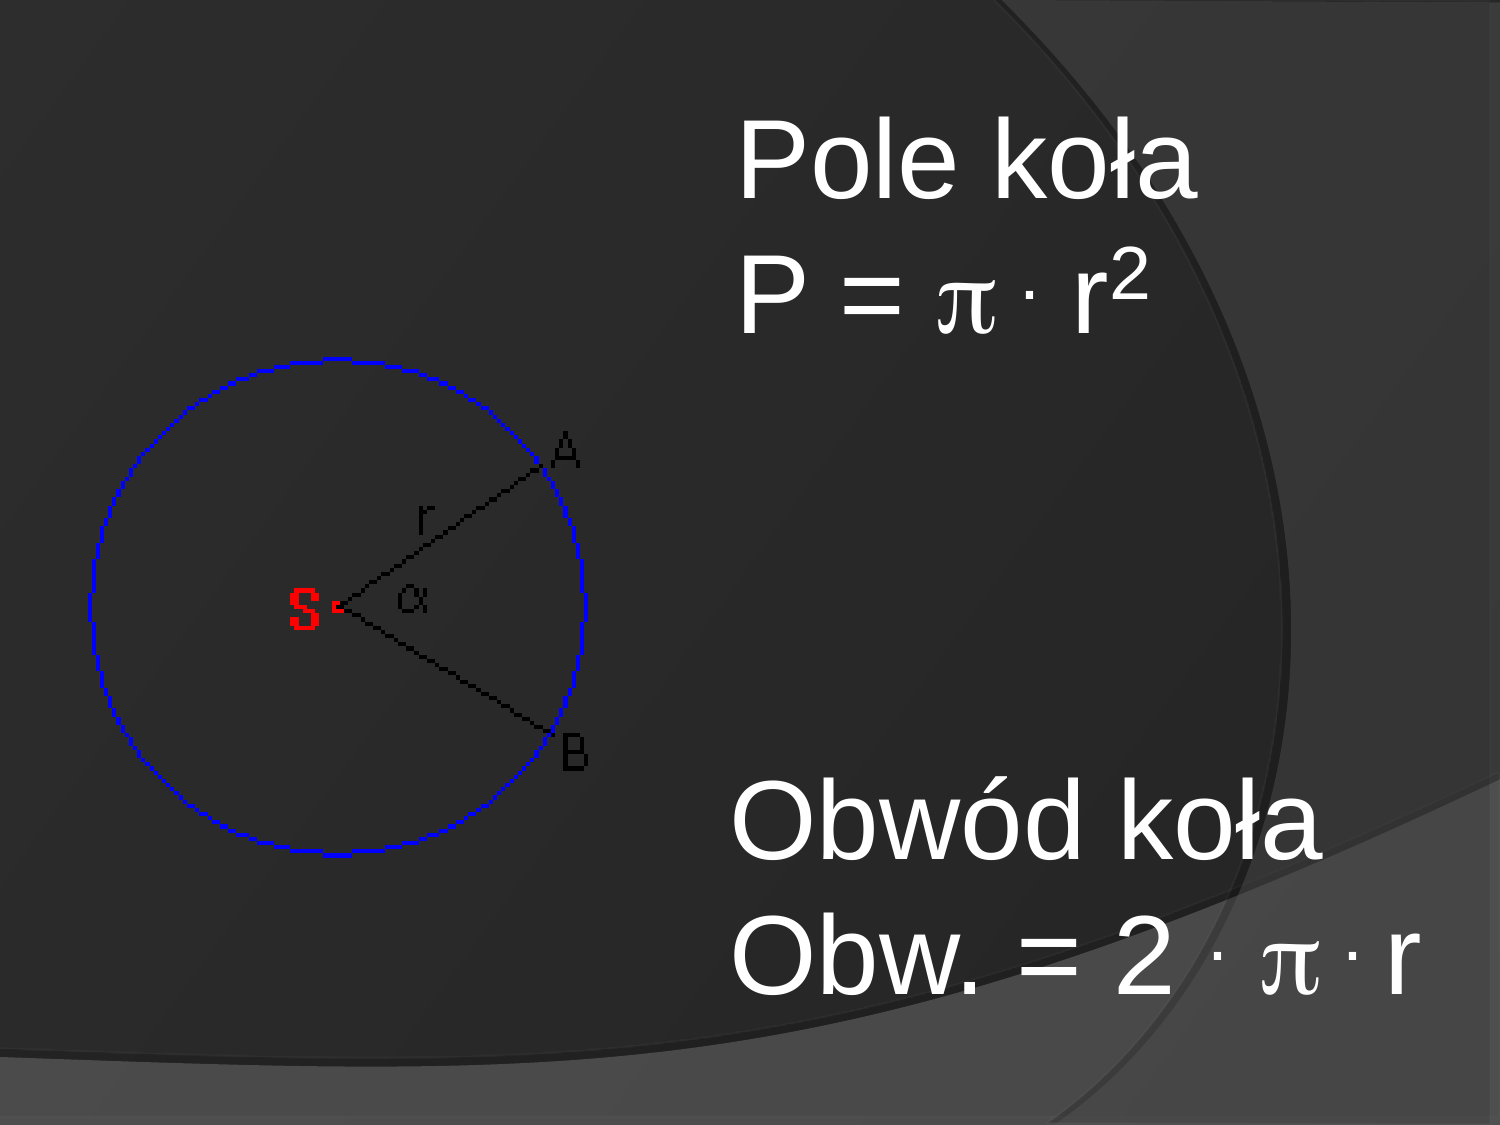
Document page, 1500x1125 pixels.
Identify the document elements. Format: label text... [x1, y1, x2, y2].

text_box Obwód koła Obw. = 2 .  . r [715, 740, 1465, 1025]
picture [88, 353, 597, 858]
text_box Pole koła P =  . r2 [721, 78, 1471, 363]
